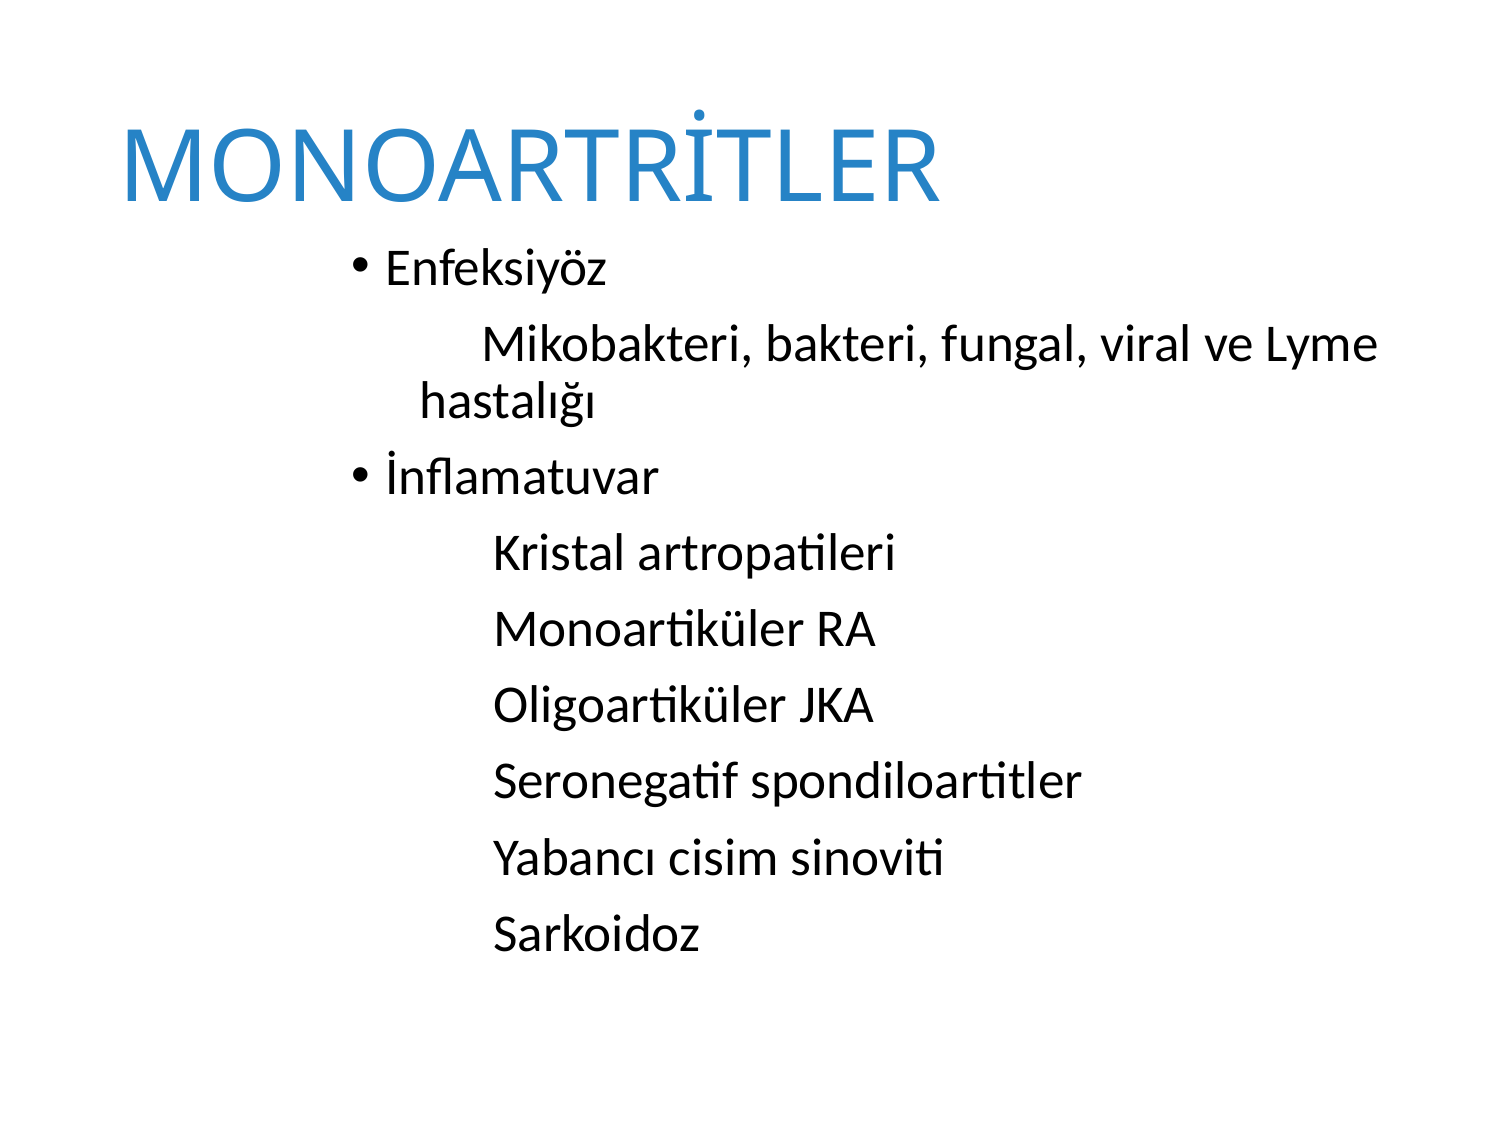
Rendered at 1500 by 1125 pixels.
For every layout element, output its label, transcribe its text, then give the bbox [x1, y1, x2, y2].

title MONOARTRİTLER [103, 59, 1397, 278]
list Enfeksiyöz Mikobakteri, bakteri, fungal, viral ve Lyme hastalığı İnflamatuvar Kristal artropatileri Monoartiküler RA Oligoartiküler JKA Seronegatif spondiloartitler Yabancı cisim sinoviti Sarkoidoz [336, 231, 1415, 975]
